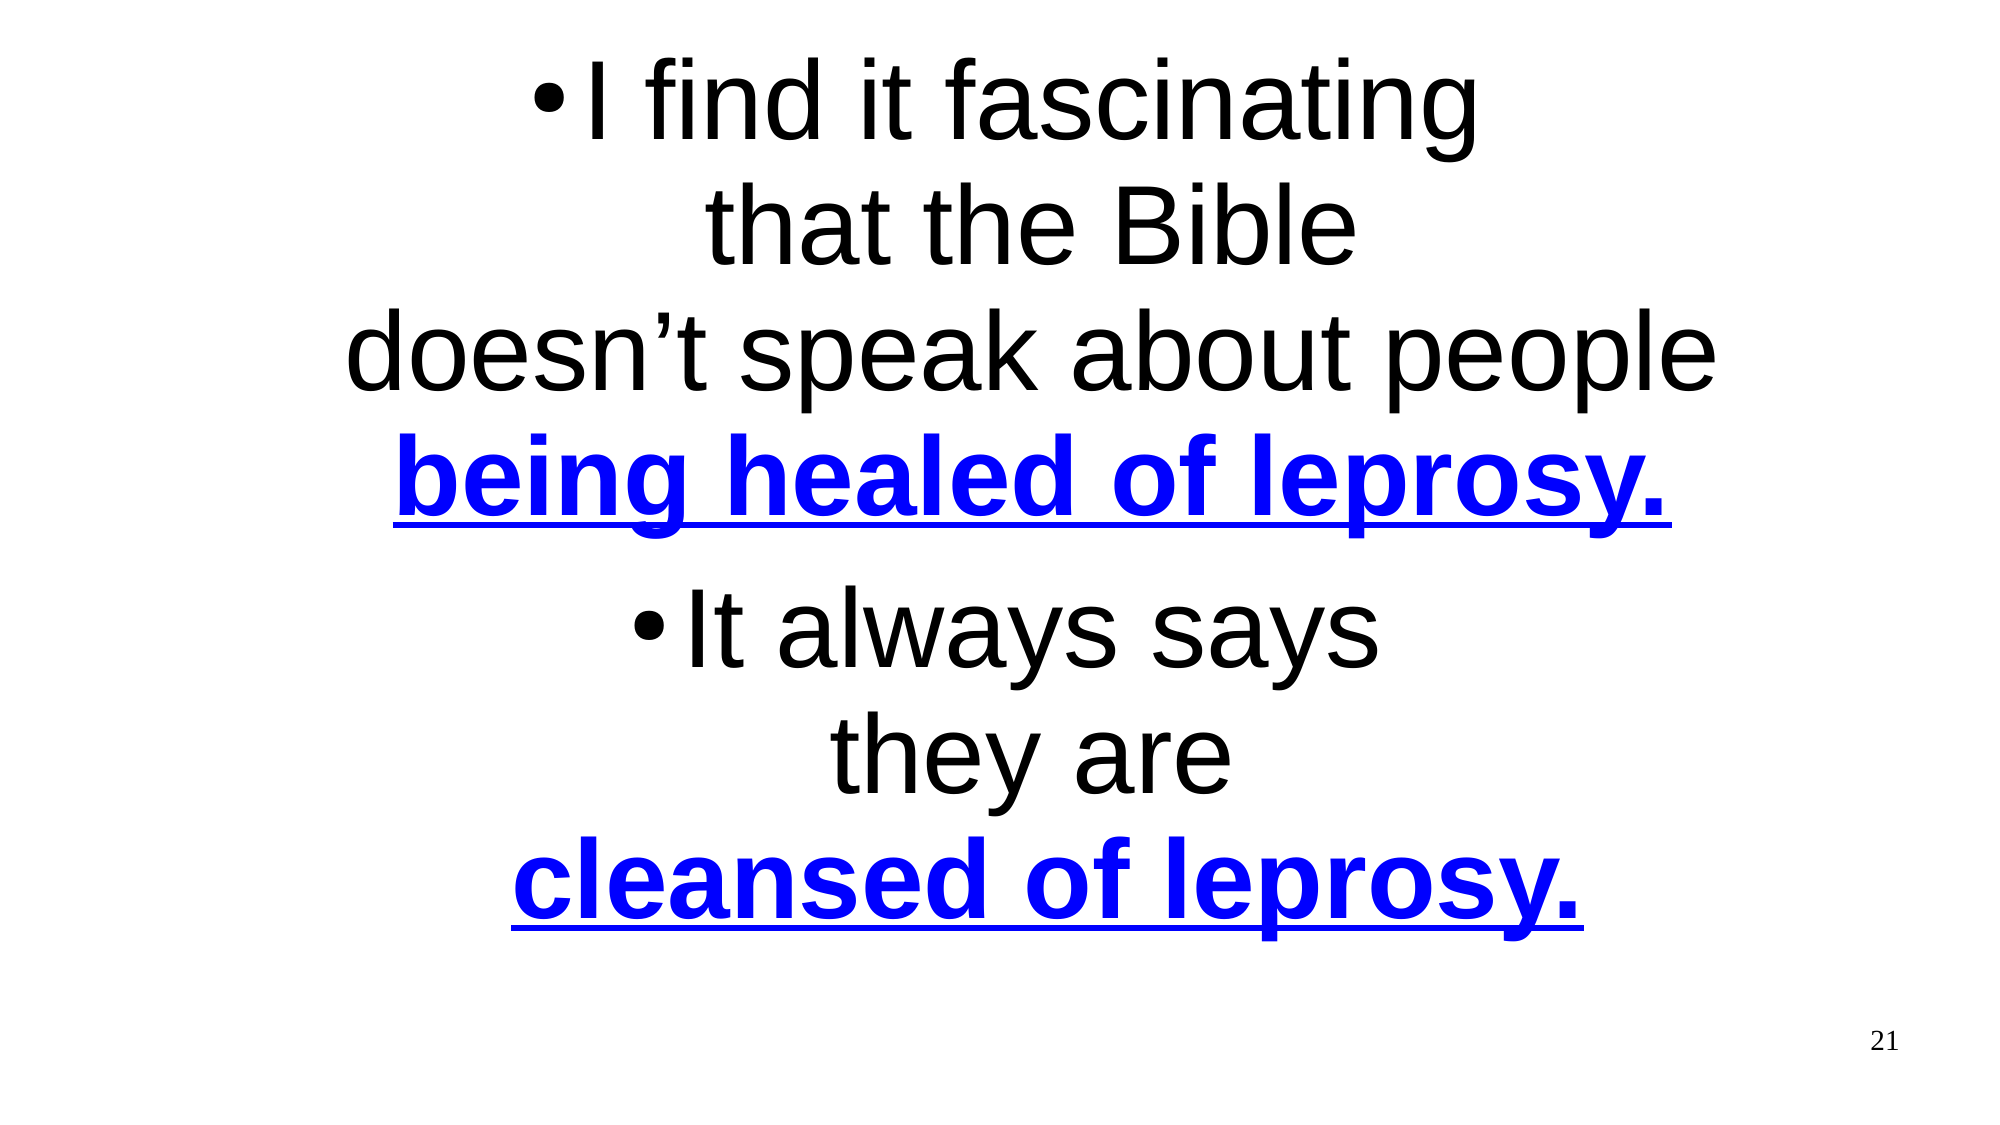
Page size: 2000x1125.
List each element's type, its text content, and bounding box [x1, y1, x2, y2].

list I find it fascinating that the Bible doesn’t speak about people being healed of leprosy. It always says they are cleansed of leprosy. [37, 37, 1988, 1088]
